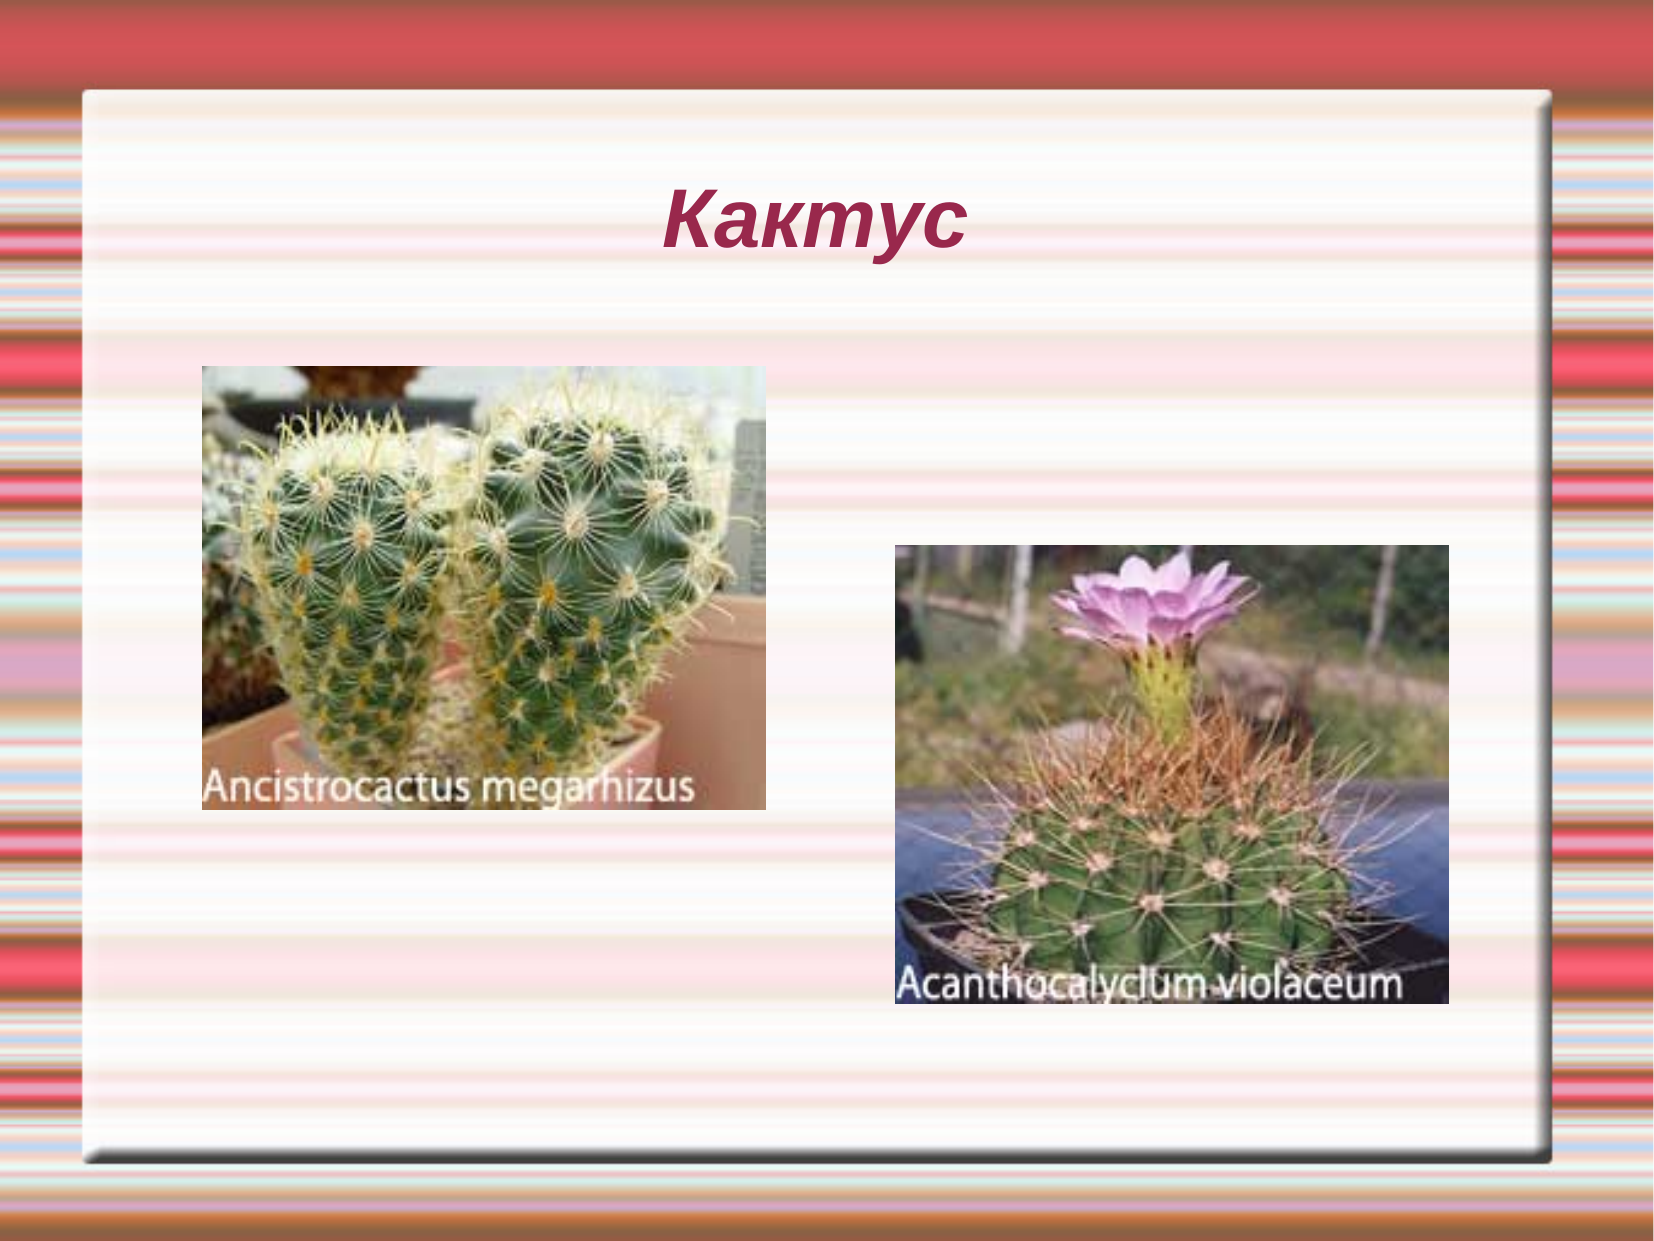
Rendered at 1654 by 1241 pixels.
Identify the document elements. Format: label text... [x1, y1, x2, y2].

chart [134, 350, 1516, 1132]
picture [0, 0, 1654, 1241]
title Кактус [121, 122, 1534, 315]
